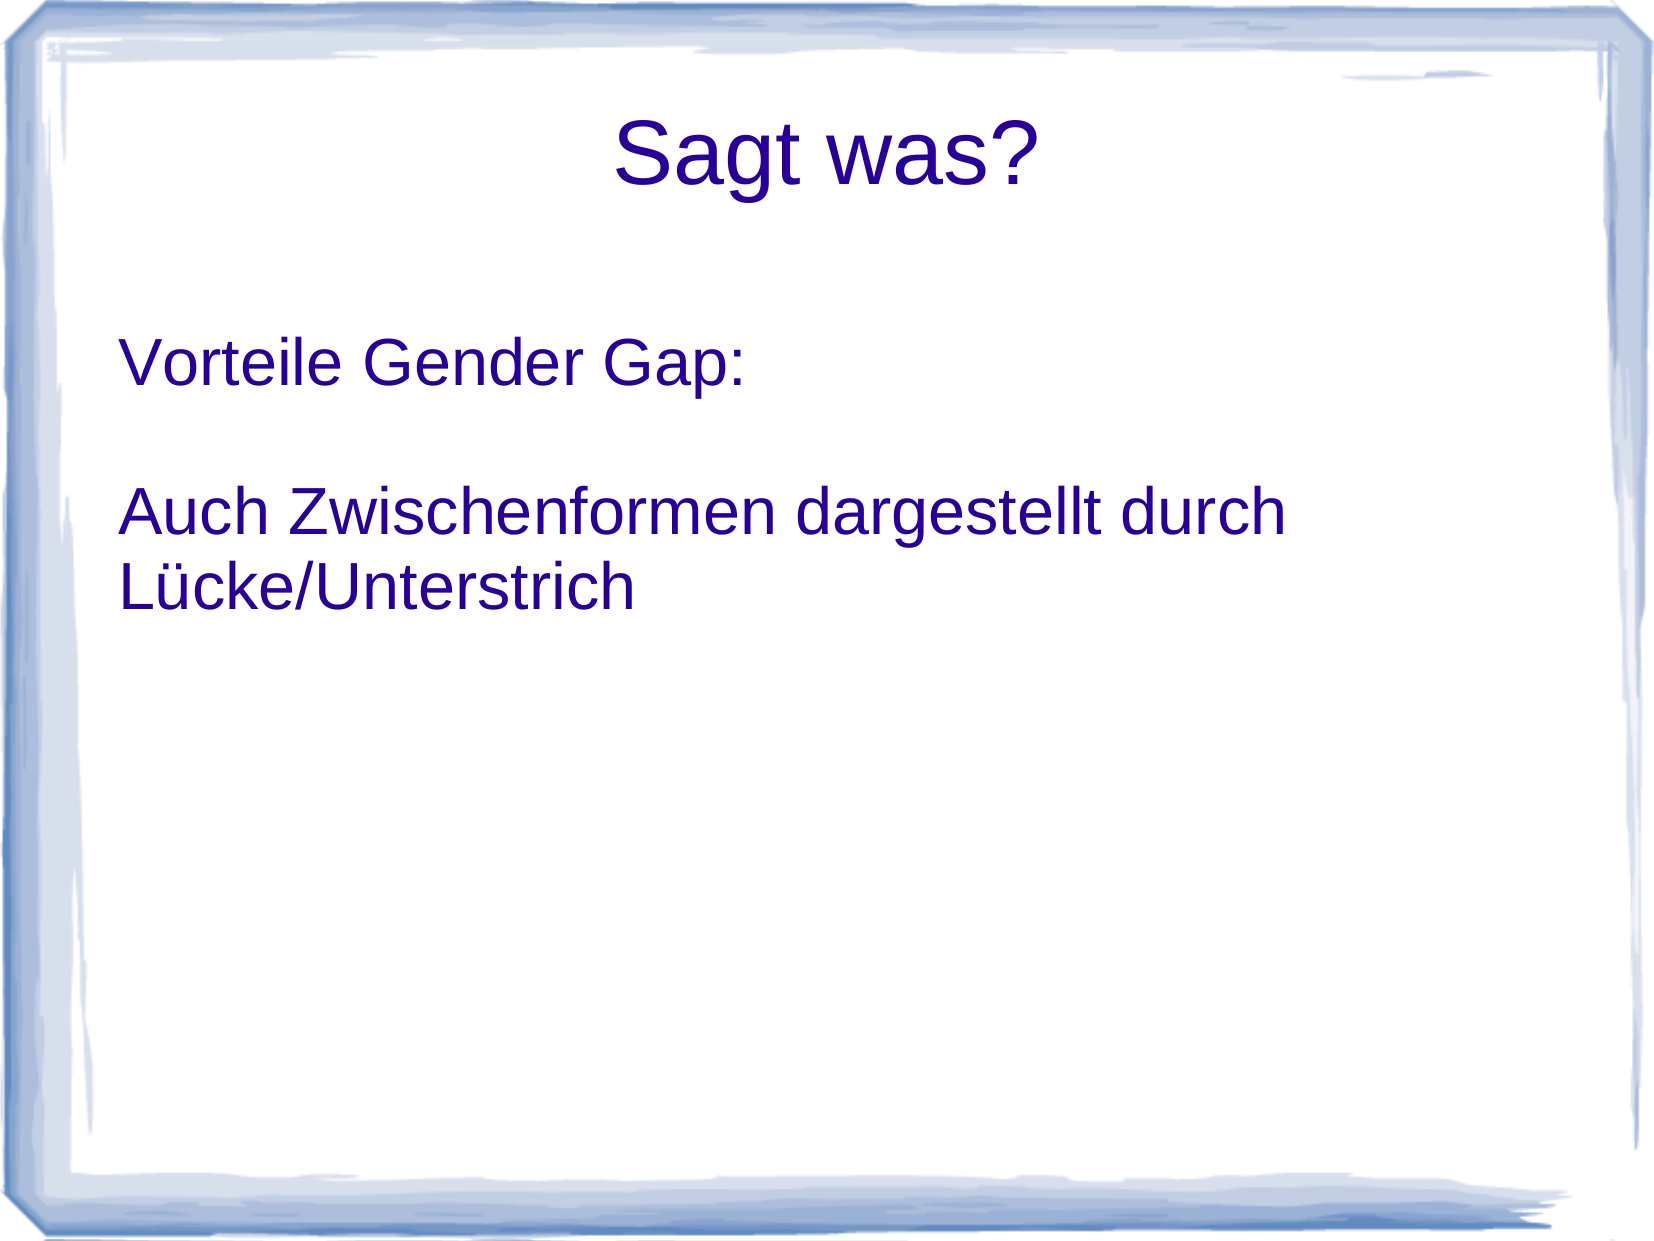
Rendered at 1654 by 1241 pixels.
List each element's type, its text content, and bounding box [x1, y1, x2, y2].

title Sagt was? [82, 49, 1571, 257]
picture [0, 0, 1654, 1241]
subtitle Vorteile Gender Gap: Auch Zwischenformen dargestellt durch Lücke/Unterstrich [118, 324, 1571, 1223]
